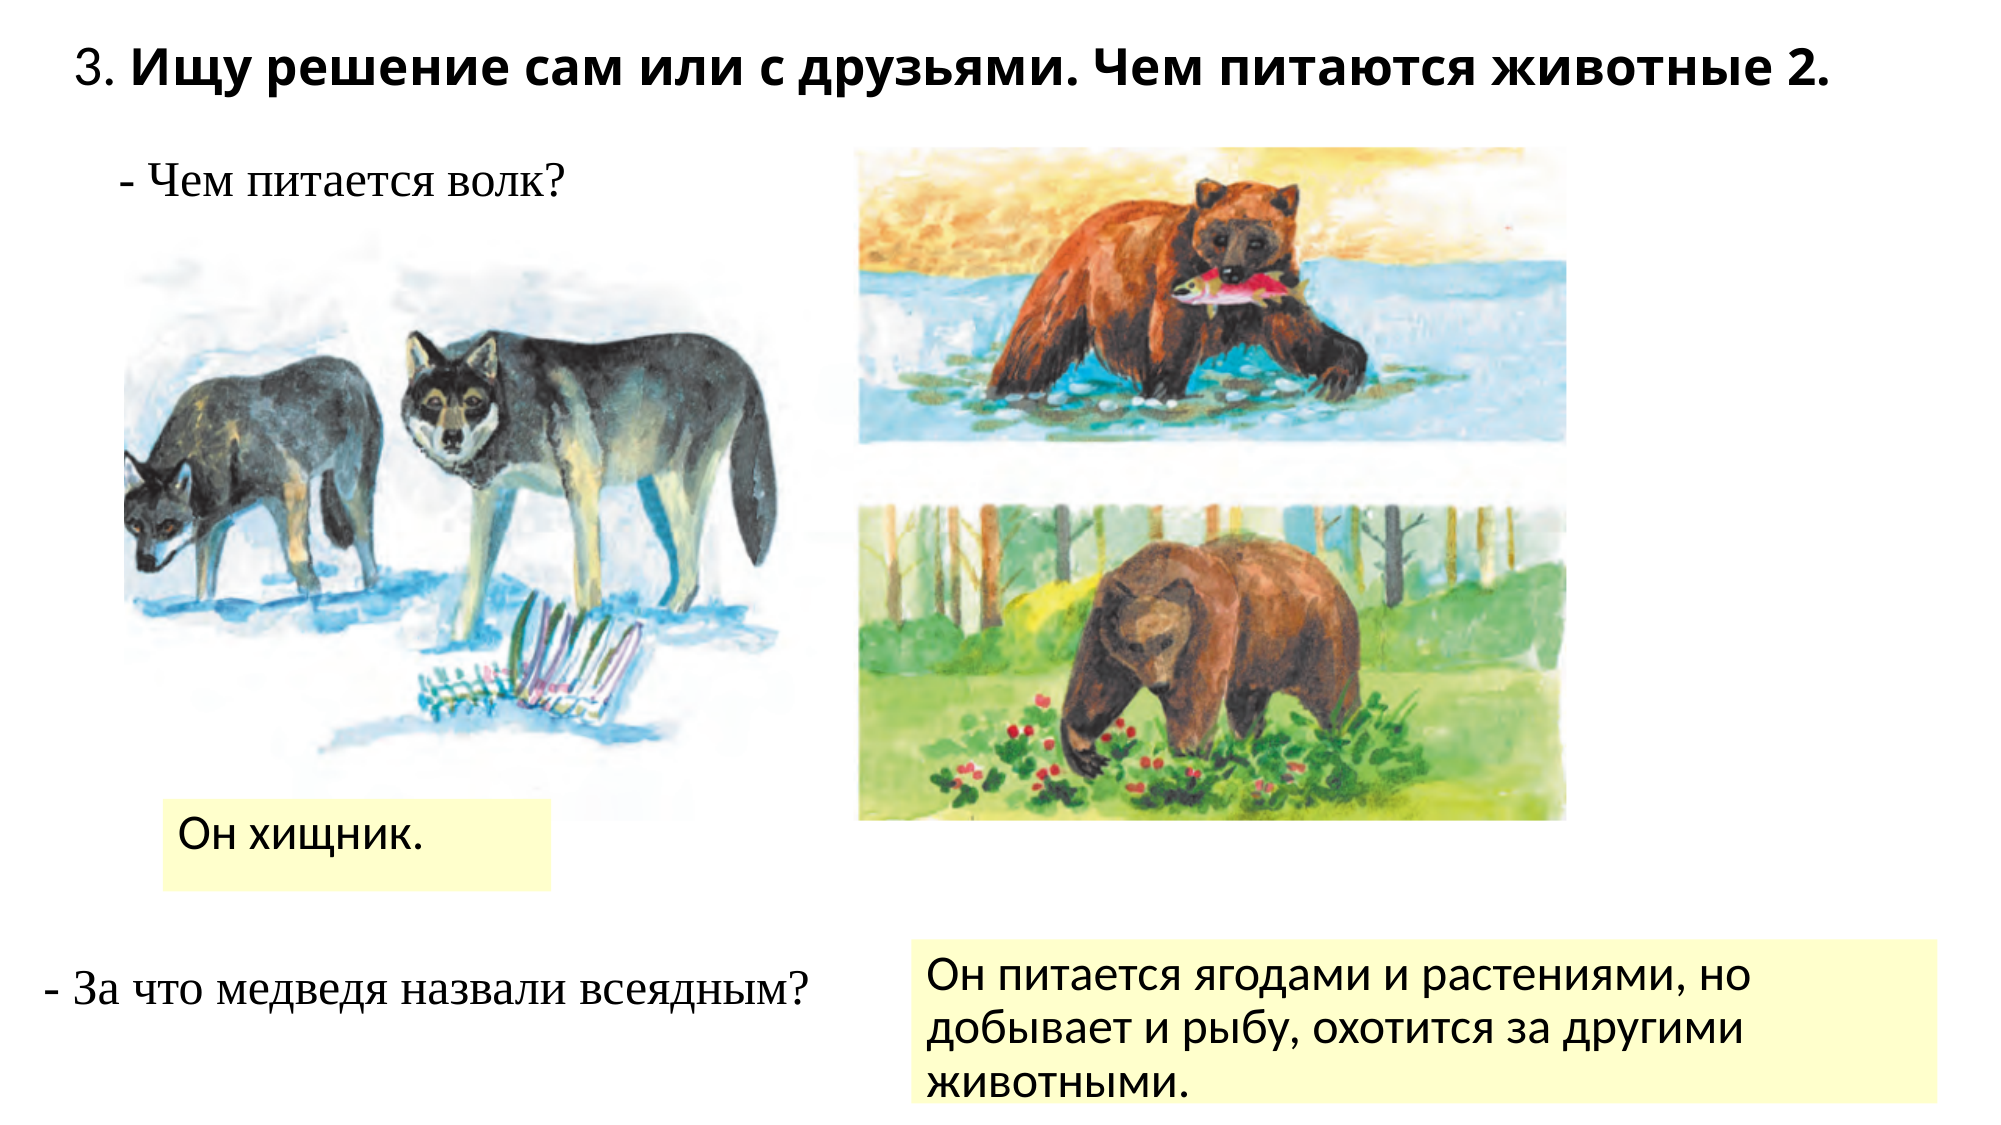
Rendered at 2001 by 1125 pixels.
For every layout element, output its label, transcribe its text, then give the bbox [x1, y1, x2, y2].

picture [124, 124, 1576, 846]
text_box 3. Ищу решение сам или с друзьями. Чем питаются животные 2. [58, 27, 1893, 114]
text_box Он хищник. [162, 798, 552, 892]
list - Чем питается волк? [103, 145, 649, 239]
text_box - За что медведя назвали всеядным? [28, 953, 870, 1047]
text_box Он питается ягодами и растениями, но добывает и рыбу, охотится за другими животными. [911, 939, 1938, 1104]
